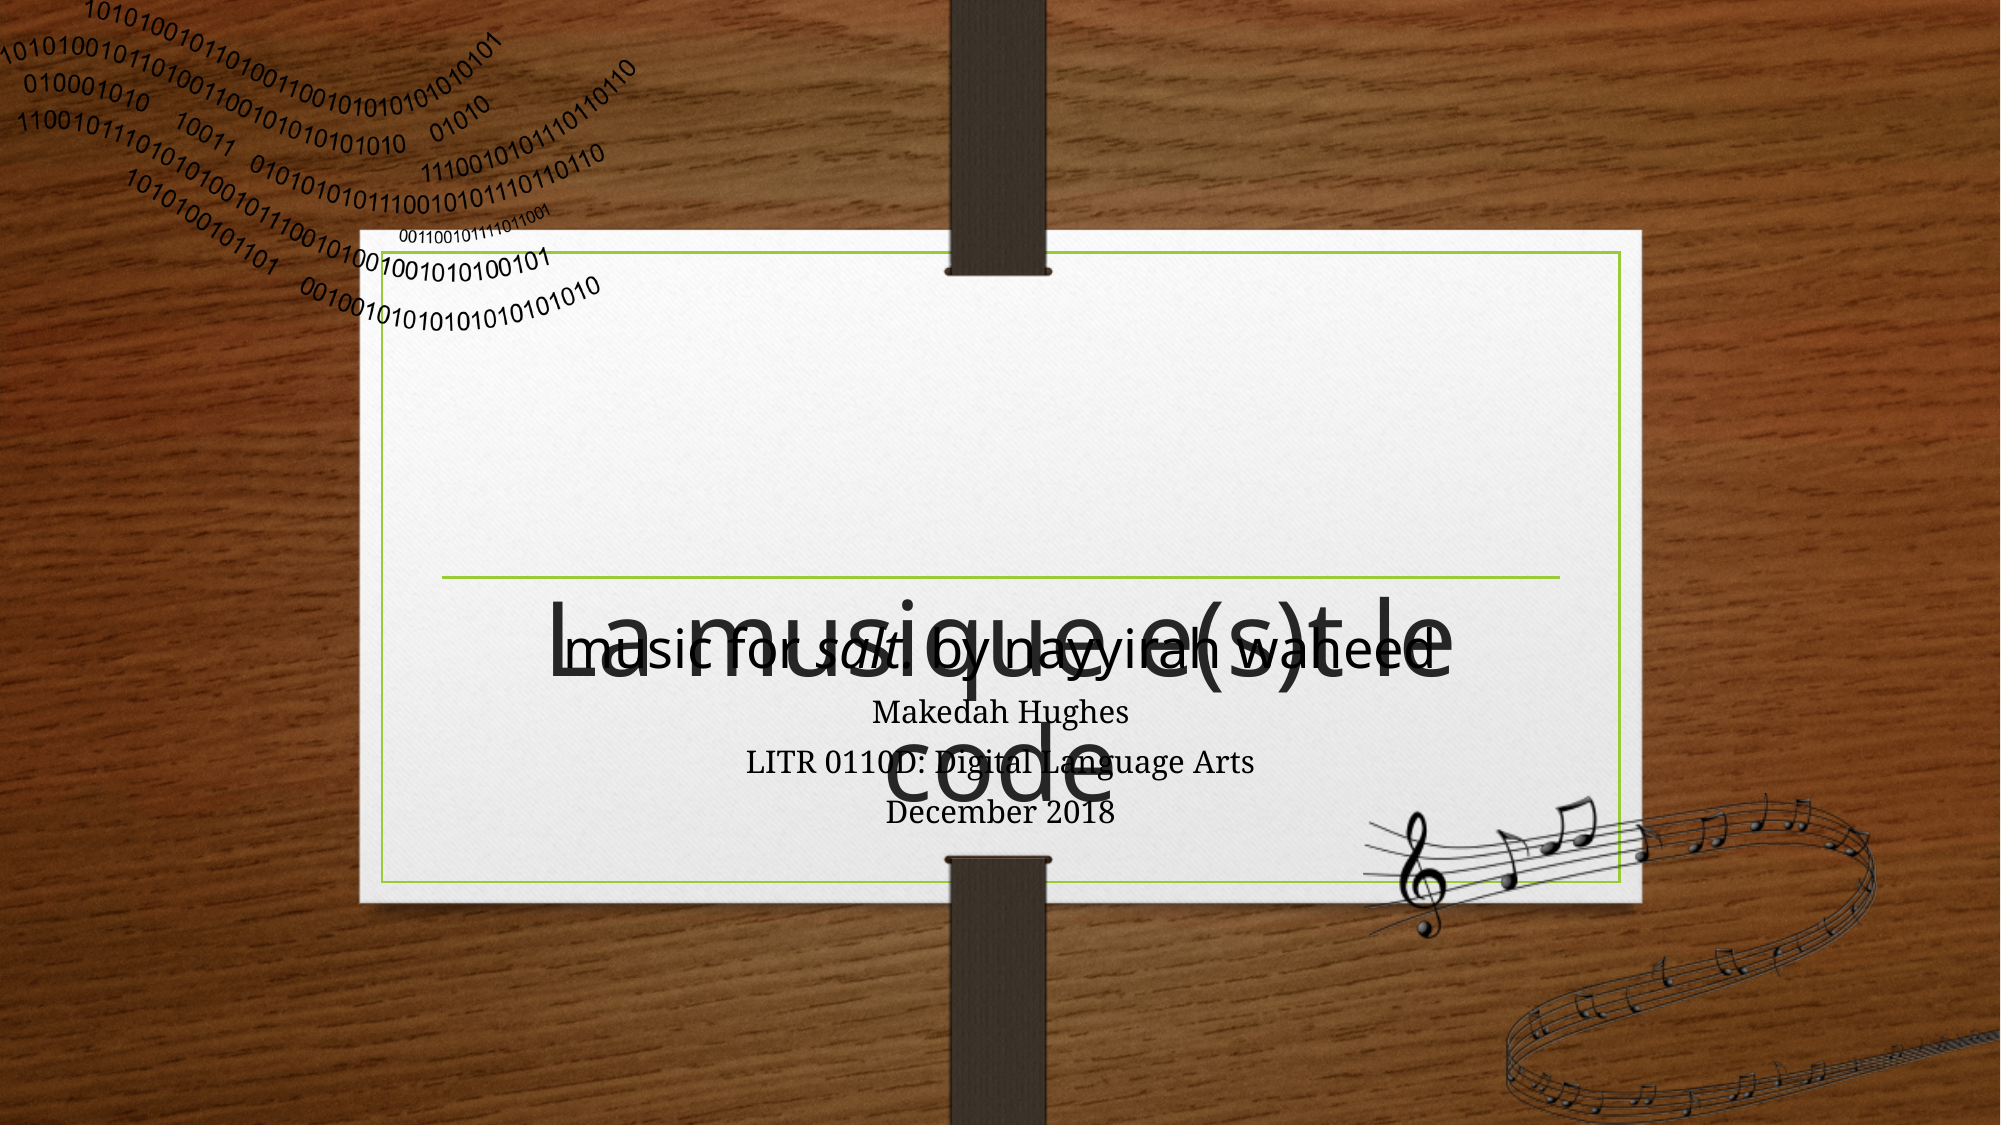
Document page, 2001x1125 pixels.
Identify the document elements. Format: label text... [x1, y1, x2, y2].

picture [0, 0, 635, 331]
subtitle music for salt. by nayyirah waheed Makedah Hughes LITR 0110D: Digital Language Arts December 2018 [441, 607, 1560, 838]
picture [1363, 793, 2000, 1125]
title La musique e(s)t le code [404, 314, 1598, 580]
